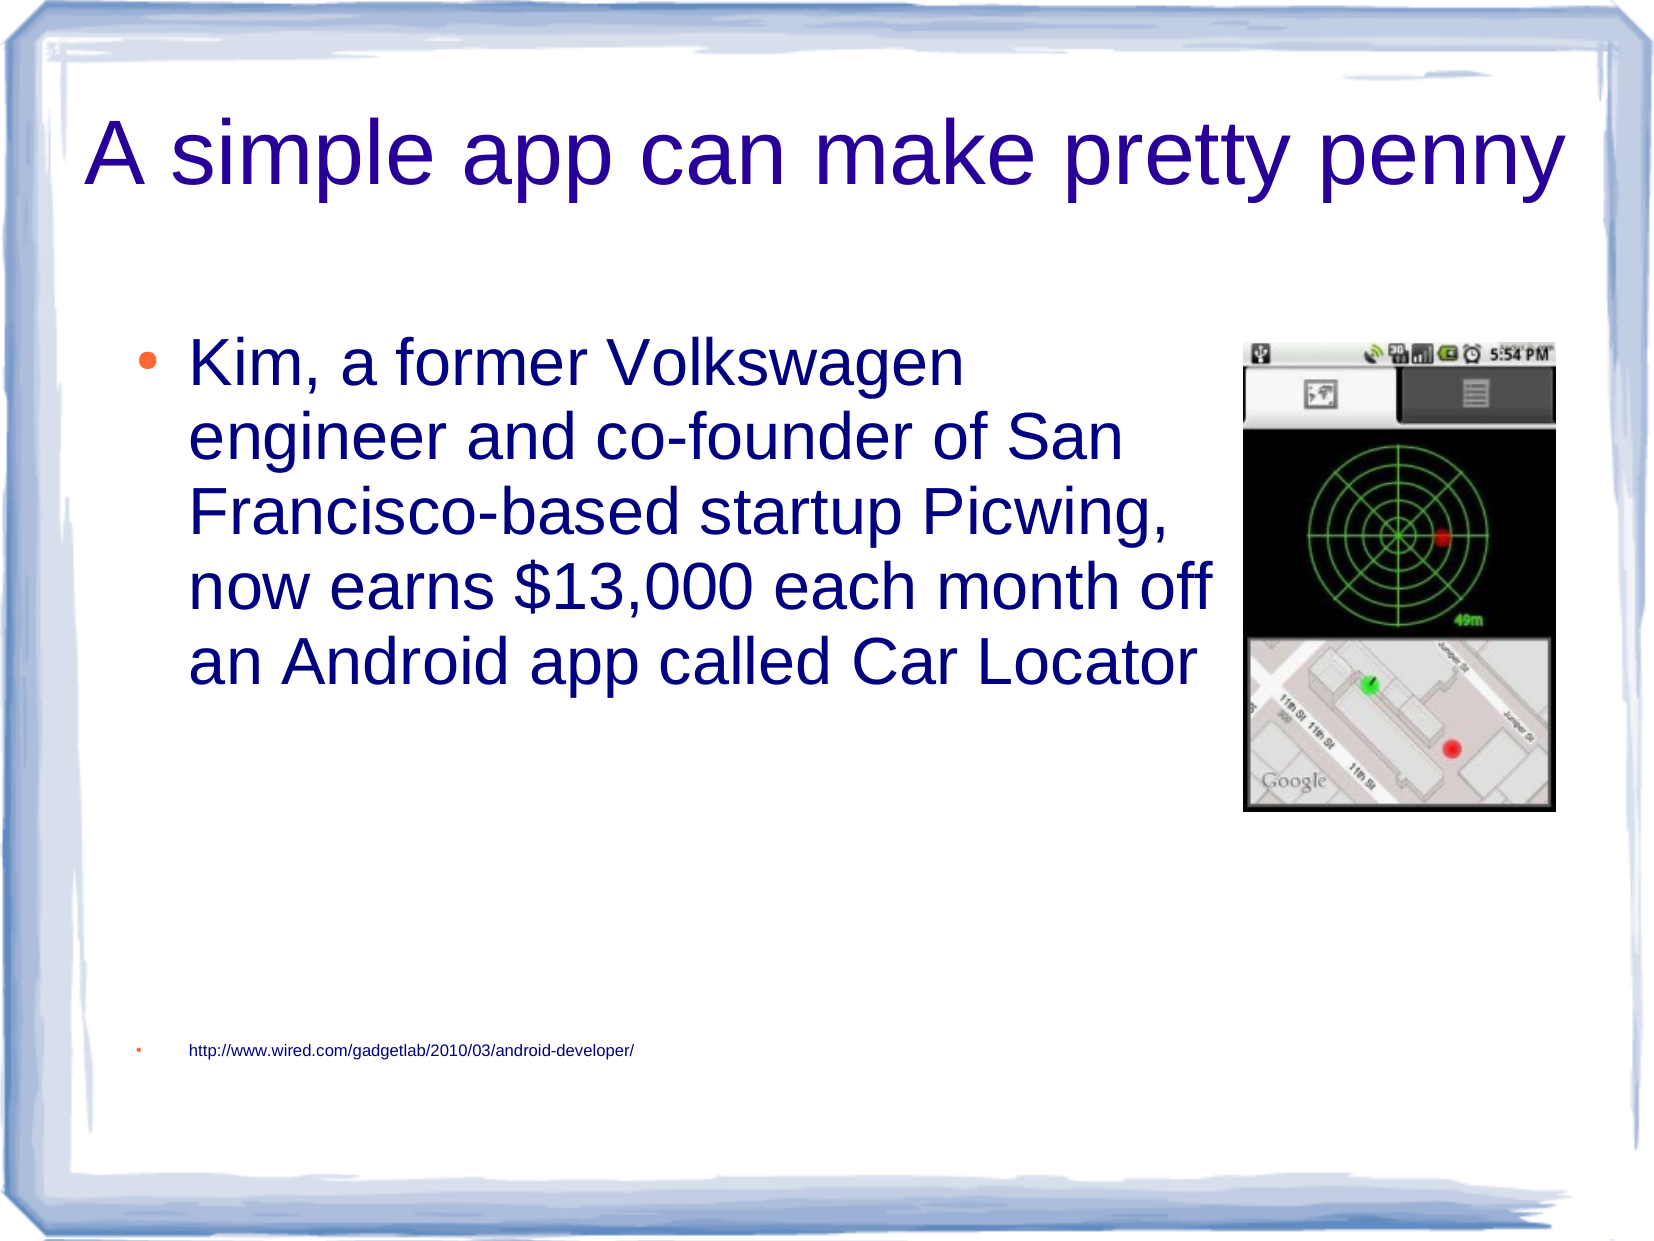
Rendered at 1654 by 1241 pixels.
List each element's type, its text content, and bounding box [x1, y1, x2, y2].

picture [0, 0, 1654, 1241]
list Kim, a former Volkswagen engineer and co-founder of San Francisco-based startup Picwing, now earns $13,000 each month off an Android app called Car Locator http://www.wired.com/gadgetlab/2010/03/android-developer/ [118, 324, 1225, 1060]
title A simple app can make pretty penny [82, 56, 1571, 250]
